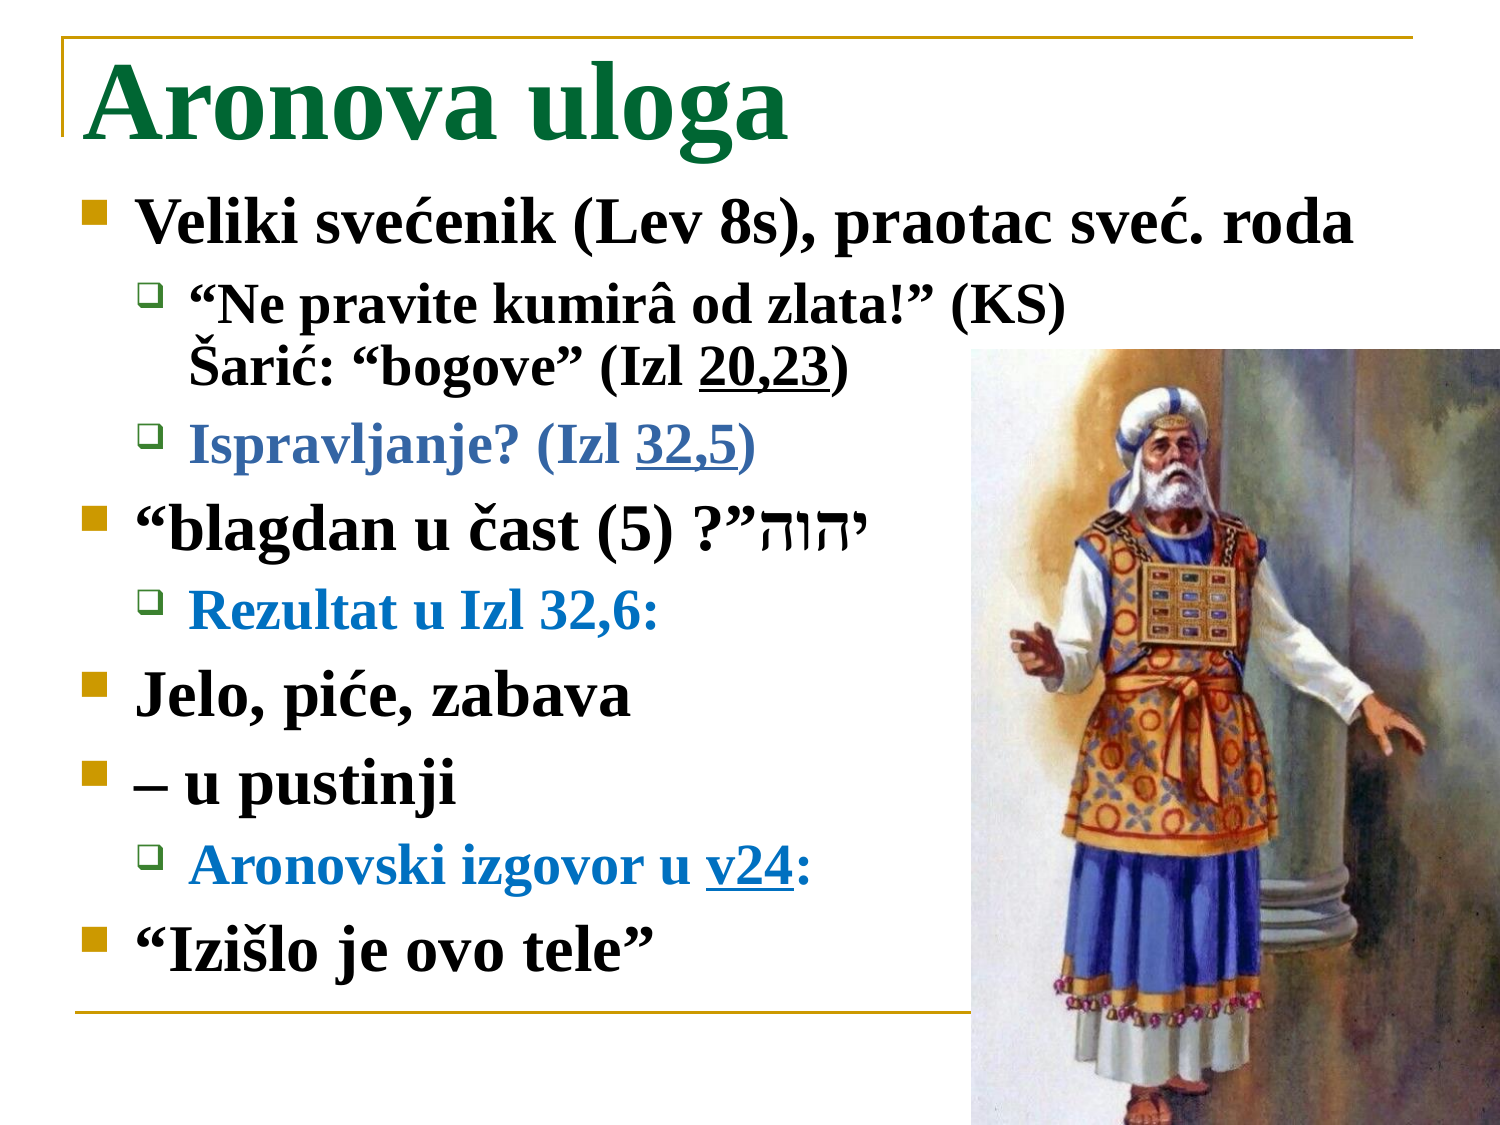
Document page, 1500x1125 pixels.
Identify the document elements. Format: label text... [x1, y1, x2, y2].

title Aronova uloga [67, 19, 1418, 178]
picture [971, 349, 1500, 1125]
list Veliki svećenik (Lev 8s), praotac sveć. roda “Ne pravite kumirâ od zlata!” (KS) Šarić: “bogove” (Izl 20,23) Ispravljanje? (Izl 32,5) “blagdan u čast יהוה”? (5) Rezultat u Izl 32,6: Jelo, piće, zabava – u pustinji Aronovski izgovor u v24: “Izišlo je ovo tele” [63, 178, 1426, 1013]
